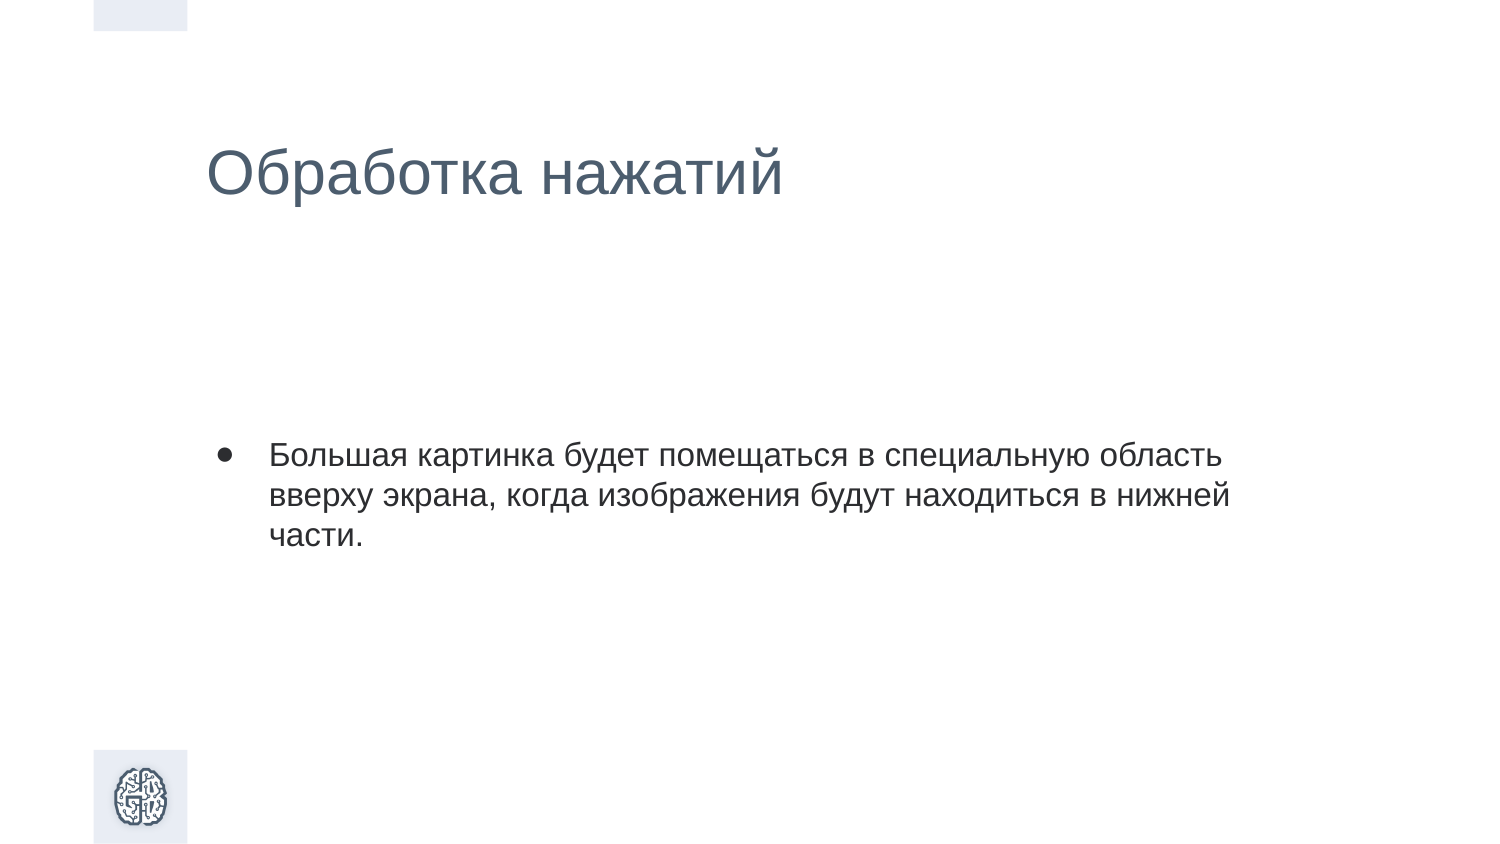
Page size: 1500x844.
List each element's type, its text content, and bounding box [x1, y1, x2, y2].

picture [106, 760, 175, 834]
text_box Большая картинка будет помещаться в специальную область вверху экрана, когда изображения будут находиться в нижней части. [186, 318, 1311, 668]
title Обработка нажатий [186, 94, 1311, 244]
